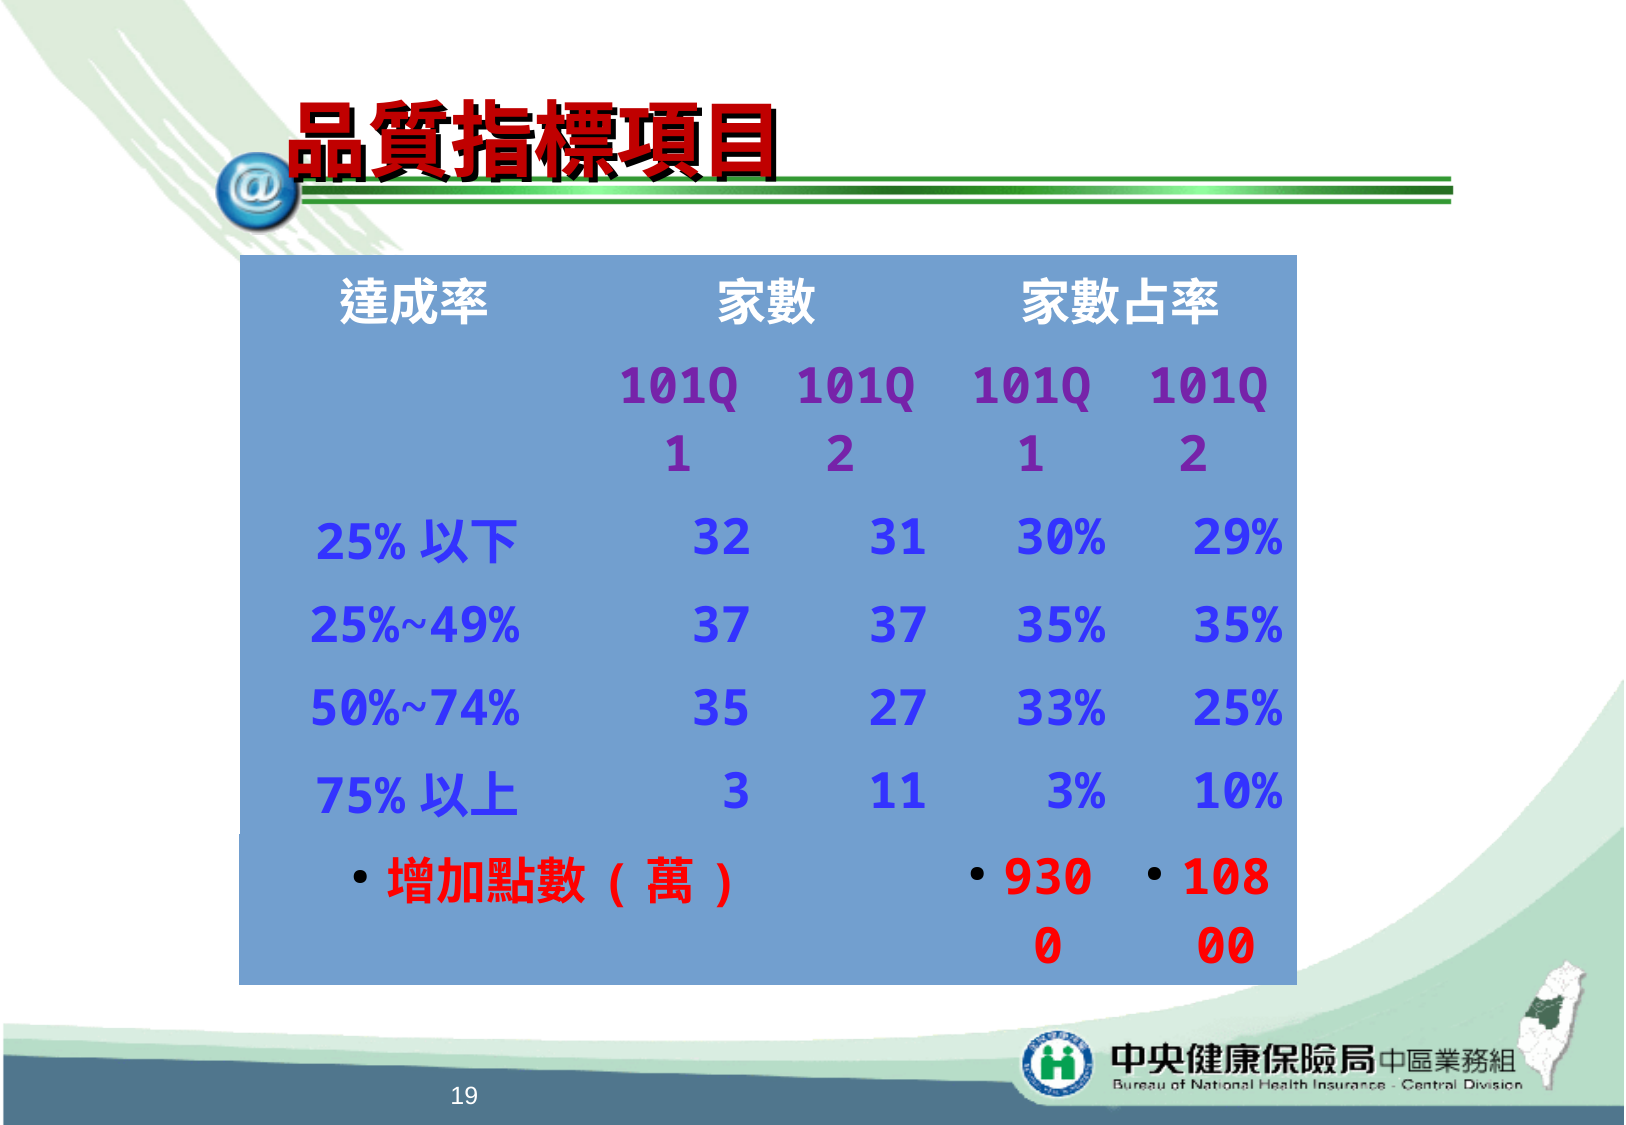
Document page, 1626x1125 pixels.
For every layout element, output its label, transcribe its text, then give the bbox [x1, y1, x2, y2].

table_cell 33% [943, 665, 1120, 748]
table_cell 35 [590, 665, 767, 748]
table_cell 3 [590, 748, 767, 834]
table_cell 29% [1120, 494, 1297, 582]
table_cell 37 [590, 582, 767, 665]
table_cell 3% [943, 748, 1120, 834]
table_cell 75%以上 [240, 748, 590, 834]
table_header 達成率 [240, 255, 590, 494]
table_cell 50%~74% [240, 665, 590, 748]
table_header 家數 [590, 255, 943, 343]
table_cell 25%~49% [240, 582, 590, 665]
table_cell 101Q2 [1120, 343, 1297, 494]
table_cell 25% [1120, 665, 1297, 748]
table_cell 31 [767, 494, 943, 582]
table_cell 101Q1 [590, 343, 767, 494]
table_cell 101Q1 [943, 343, 1120, 494]
table_cell 35% [943, 582, 1120, 665]
table_header 家數占率 [943, 255, 1297, 343]
table_header 增加點數(萬) [239, 834, 942, 985]
text_box 品質指標項目 [268, 79, 1625, 268]
table_cell 10% [1120, 748, 1297, 834]
table_cell 27 [767, 665, 943, 748]
table_cell 11 [767, 748, 943, 834]
table_cell 35% [1120, 582, 1297, 665]
table_cell 25%以下 [240, 494, 590, 582]
text_box [435, 1065, 815, 1125]
table_cell 32 [590, 494, 767, 582]
table_cell 101Q2 [767, 343, 943, 494]
table_cell 37 [767, 582, 943, 665]
table_cell 30% [943, 494, 1120, 582]
table_header 9300 [942, 834, 1120, 985]
table_header 10800 [1120, 834, 1297, 985]
